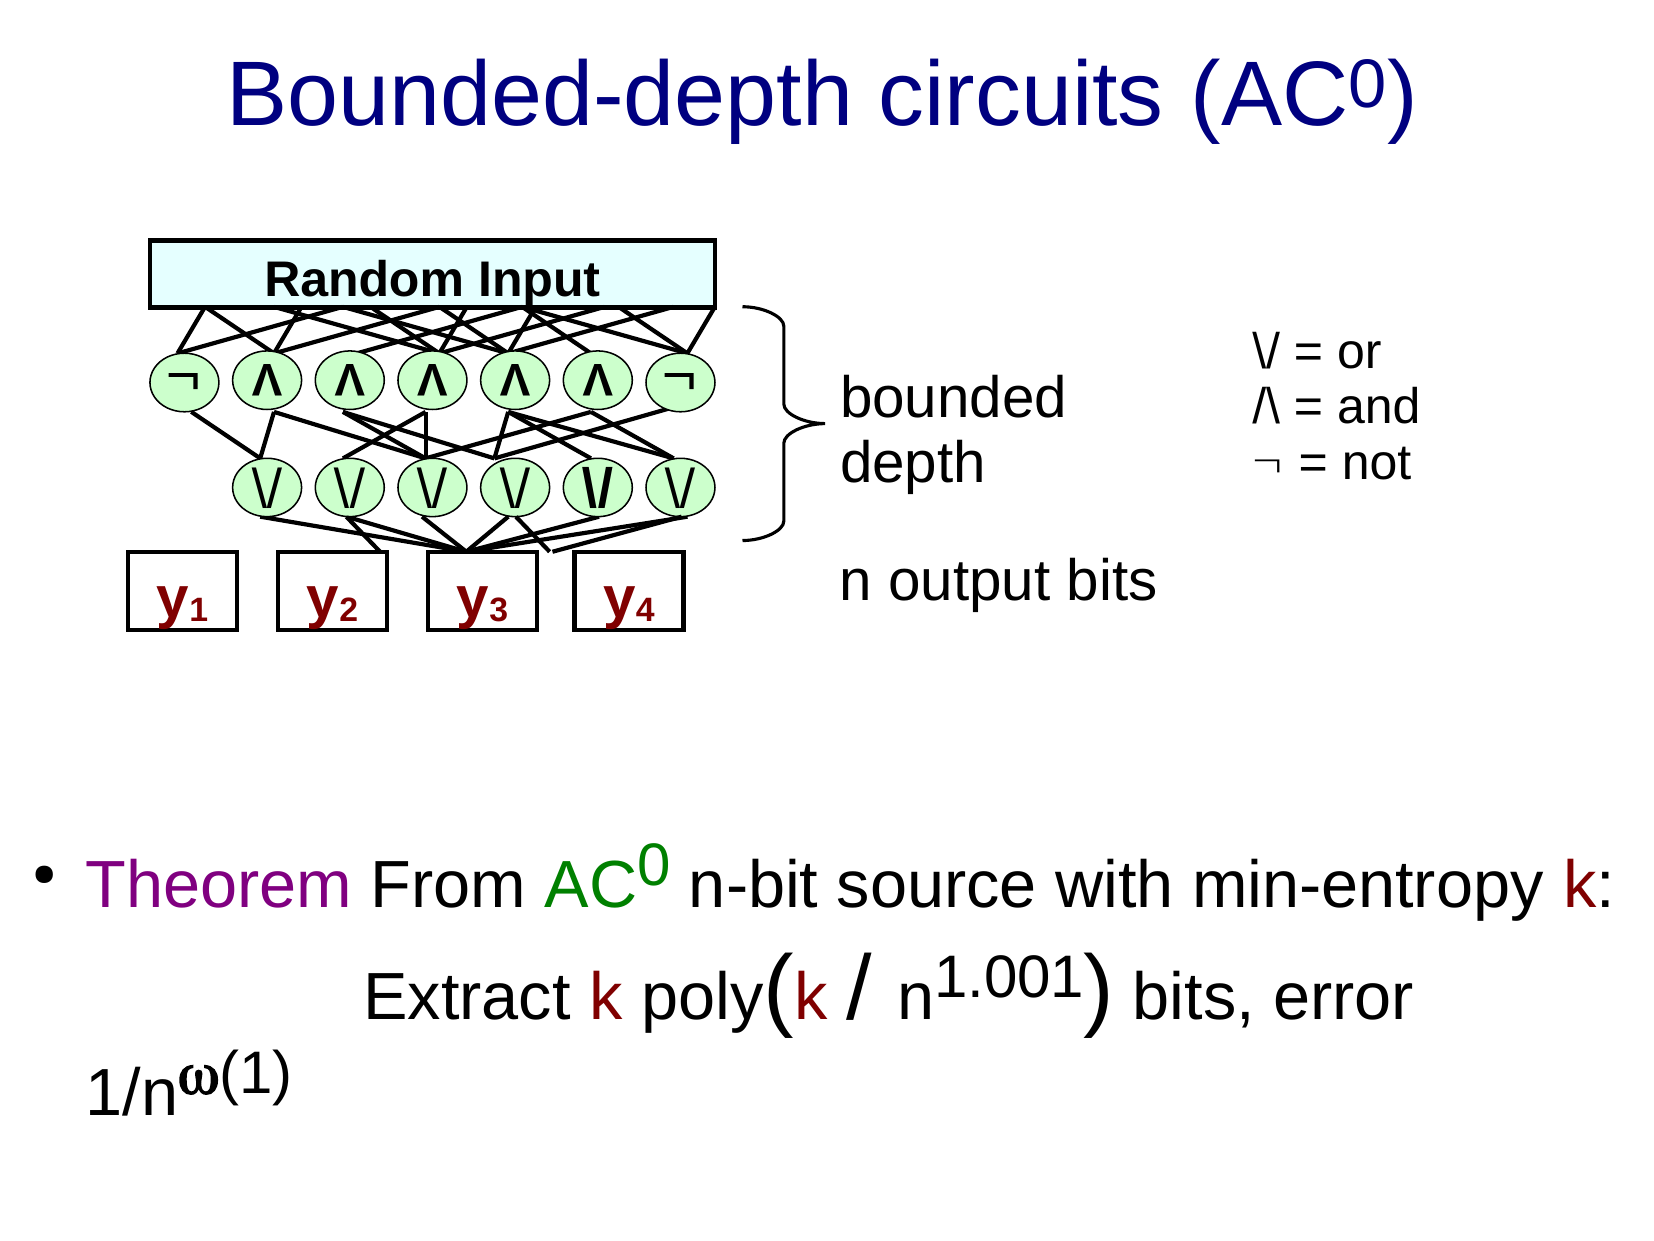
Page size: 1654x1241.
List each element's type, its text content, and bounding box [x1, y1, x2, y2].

text_box y1 [128, 551, 238, 630]
text_box /\ [315, 458, 385, 517]
text_box V [315, 350, 385, 410]
text_box Random Input [149, 240, 715, 308]
text_box n output bits [825, 540, 1201, 621]
text_box /\ [480, 458, 550, 517]
text_box y4 [574, 551, 684, 630]
text_box V [480, 350, 550, 410]
text_box /\ [232, 458, 302, 517]
list Theorem From AC0 n-bit source with min-entropy k: Extract k poly(k / n1.001) bits, error 1/nw(1) [0, 187, 1654, 1238]
text_box /\ [646, 458, 715, 517]
text_box /\ [397, 458, 467, 517]
text_box bounded depth [825, 357, 1129, 504]
text_box \/ = or /\ = and  = not [1237, 315, 1463, 504]
text_box V [563, 350, 633, 410]
text_box  [149, 353, 219, 412]
text_box V [232, 350, 302, 410]
text_box y3 [428, 551, 538, 630]
title Bounded-depth circuits (AC0) [131, 0, 1538, 188]
text_box y2 [278, 551, 388, 630]
text_box  [646, 353, 715, 412]
text_box /\ [563, 458, 633, 517]
text_box V [397, 350, 467, 410]
